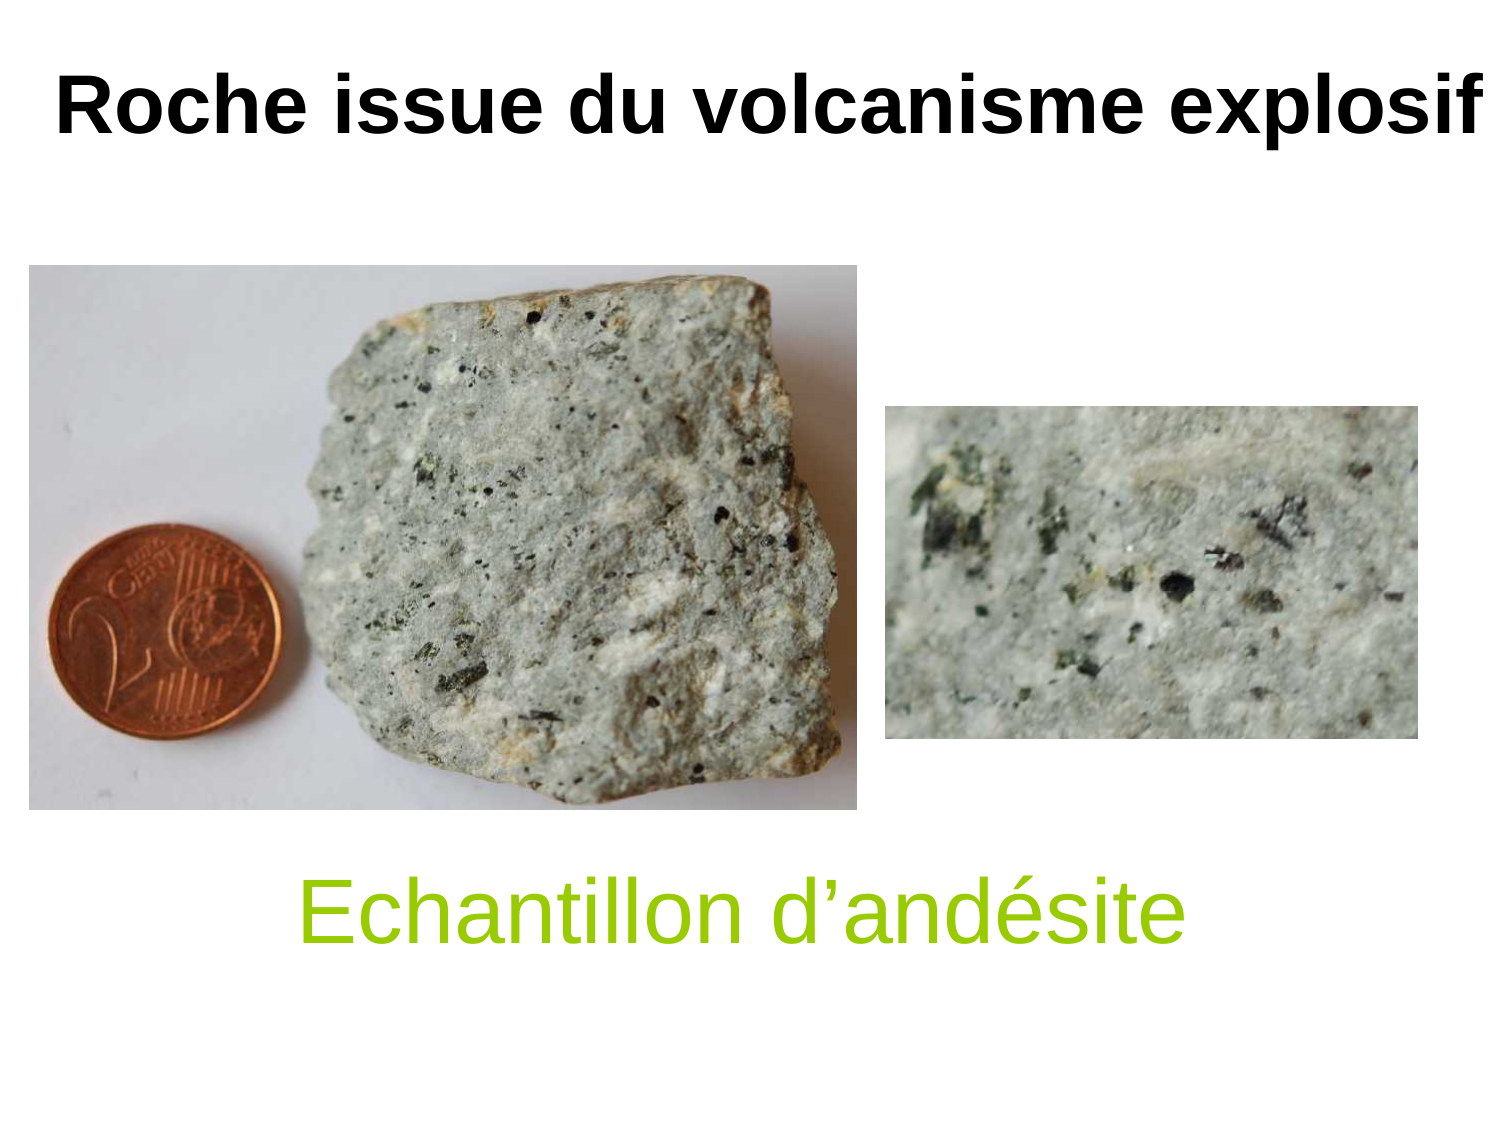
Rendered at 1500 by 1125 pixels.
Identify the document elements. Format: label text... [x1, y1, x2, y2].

picture [29, 265, 857, 810]
title Echantillon d’andésite [68, 813, 1419, 1002]
text_box Roche issue du volcanisme explosif [40, 42, 1500, 159]
picture [885, 406, 1418, 739]
